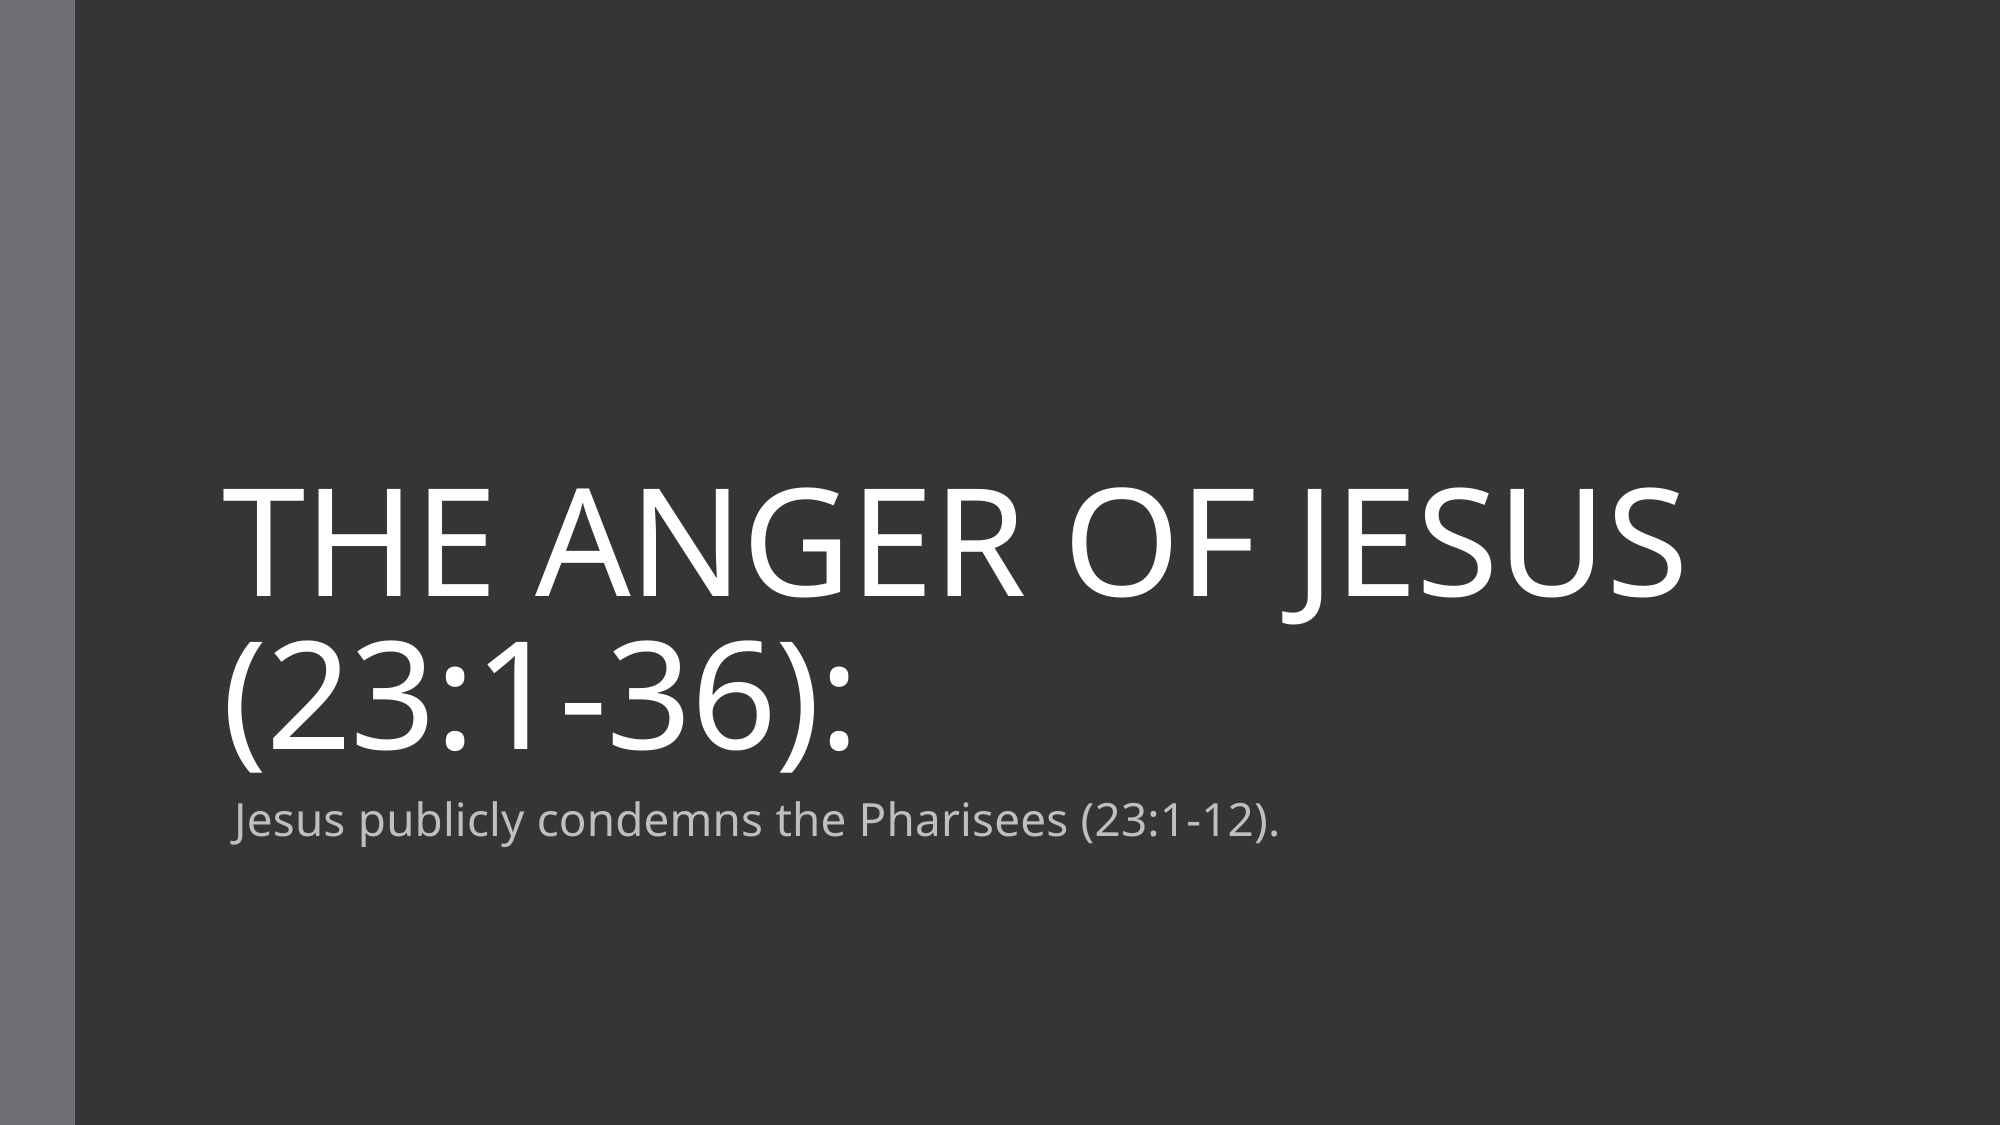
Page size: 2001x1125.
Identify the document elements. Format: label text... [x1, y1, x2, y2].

title THE ANGER OF JESUS (23:1-36): [206, 124, 1752, 787]
subtitle Jesus publicly condemns the Pharisees (23:1-12). [206, 787, 1752, 1066]
